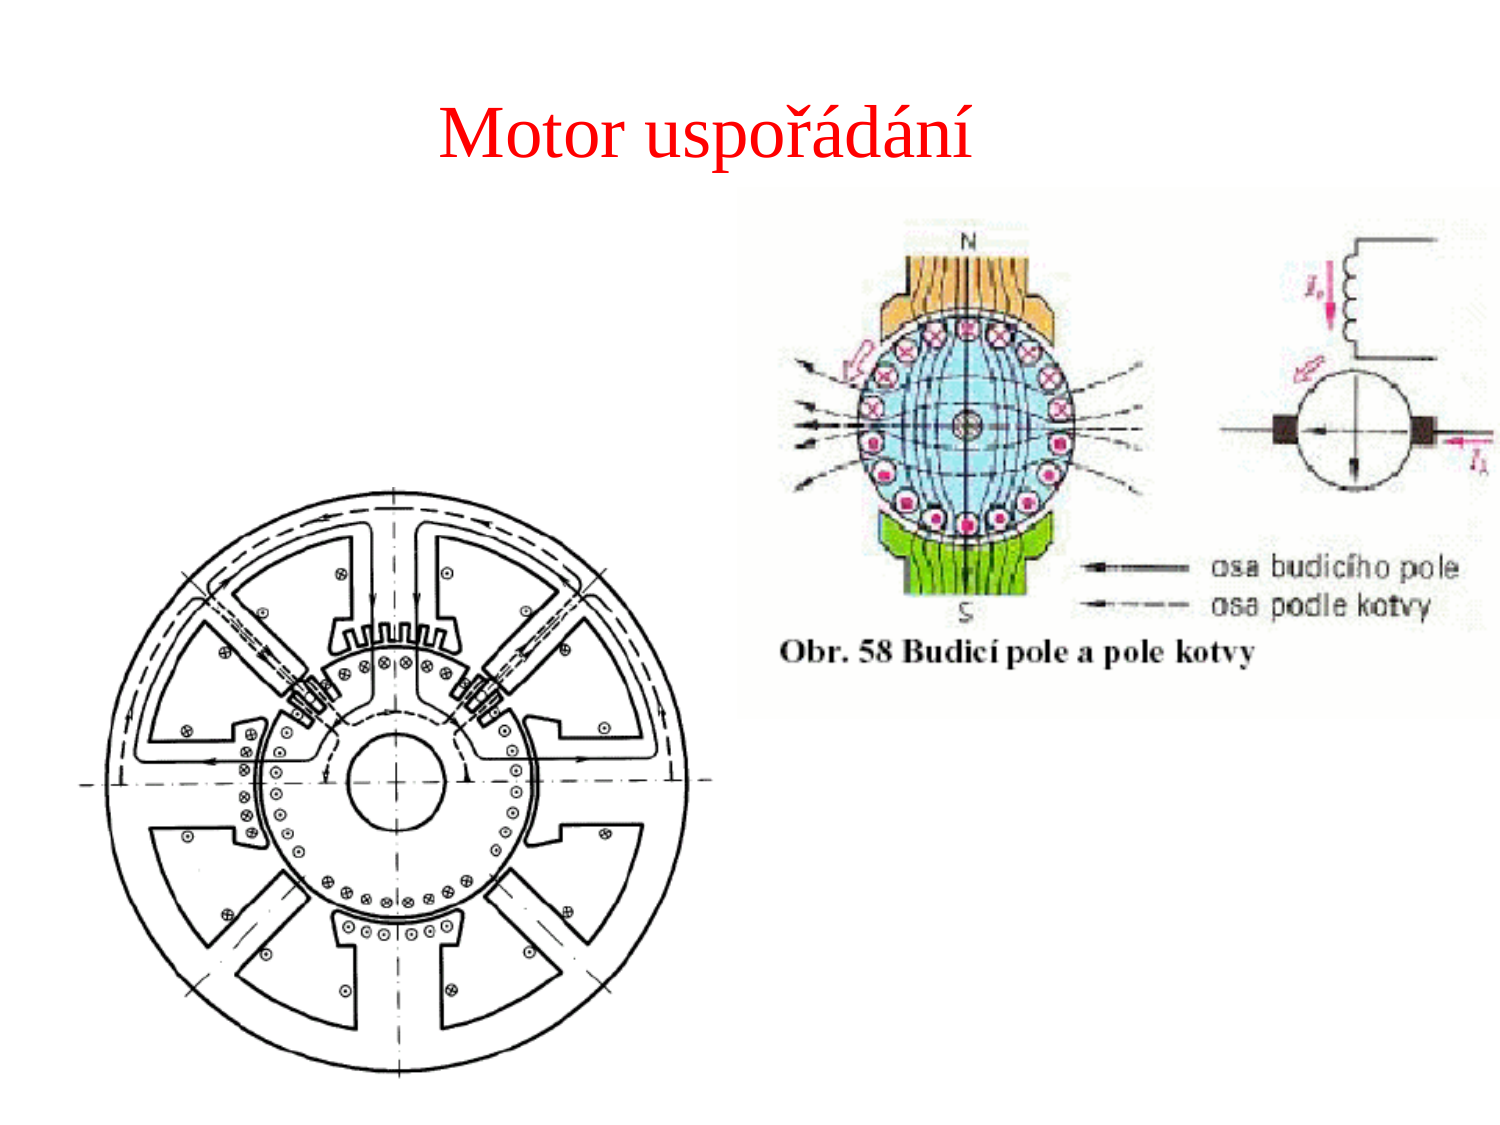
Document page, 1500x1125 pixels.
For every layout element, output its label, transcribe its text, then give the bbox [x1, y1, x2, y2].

text_box Motor uspořádání [99, 74, 1313, 181]
picture [737, 187, 1500, 719]
picture [50, 487, 721, 1082]
